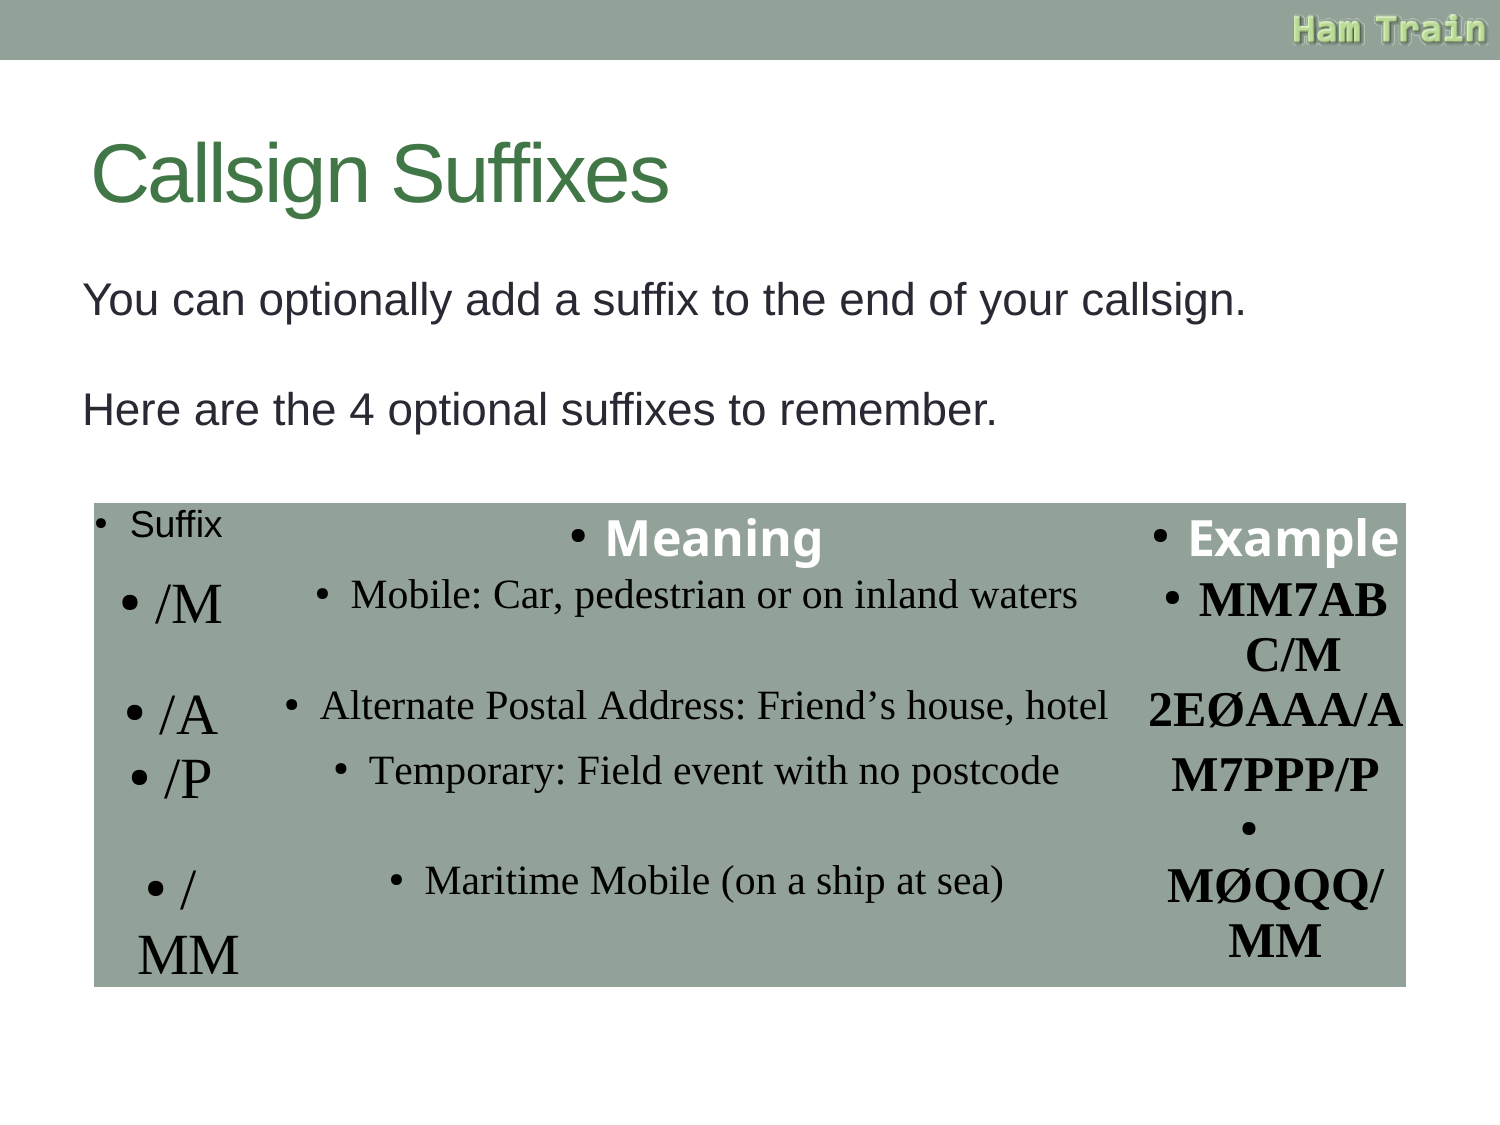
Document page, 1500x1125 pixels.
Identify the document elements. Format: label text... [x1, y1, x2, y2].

table_header Example [1146, 503, 1406, 572]
table_cell /P [94, 747, 248, 858]
table_cell Maritime Mobile (on a ship at sea) [248, 858, 1146, 987]
table_header Meaning [248, 503, 1146, 572]
table_cell MØQQQ/MM [1146, 858, 1406, 987]
table_cell 2EØAAA/A [1146, 682, 1406, 747]
table_header Suffix [94, 503, 248, 572]
table_cell /A [94, 682, 248, 747]
table_cell Mobile: Car, pedestrian or on inland waters [248, 572, 1146, 682]
table_cell /MM [94, 858, 248, 987]
text_box You can optionally add a suffix to the end of your callsign. Here are the 4 optional suffixes to remember. [67, 262, 1428, 444]
table_cell MM7ABC/M [1146, 572, 1406, 682]
table_cell Alternate Postal Address: Friend’s house, hotel [248, 682, 1146, 747]
table_cell M7PPP/P [1146, 747, 1406, 858]
table_cell /M [94, 572, 248, 682]
table_cell Temporary: Field event with no postcode [248, 747, 1146, 858]
title Callsign Suffixes [75, 87, 1426, 251]
